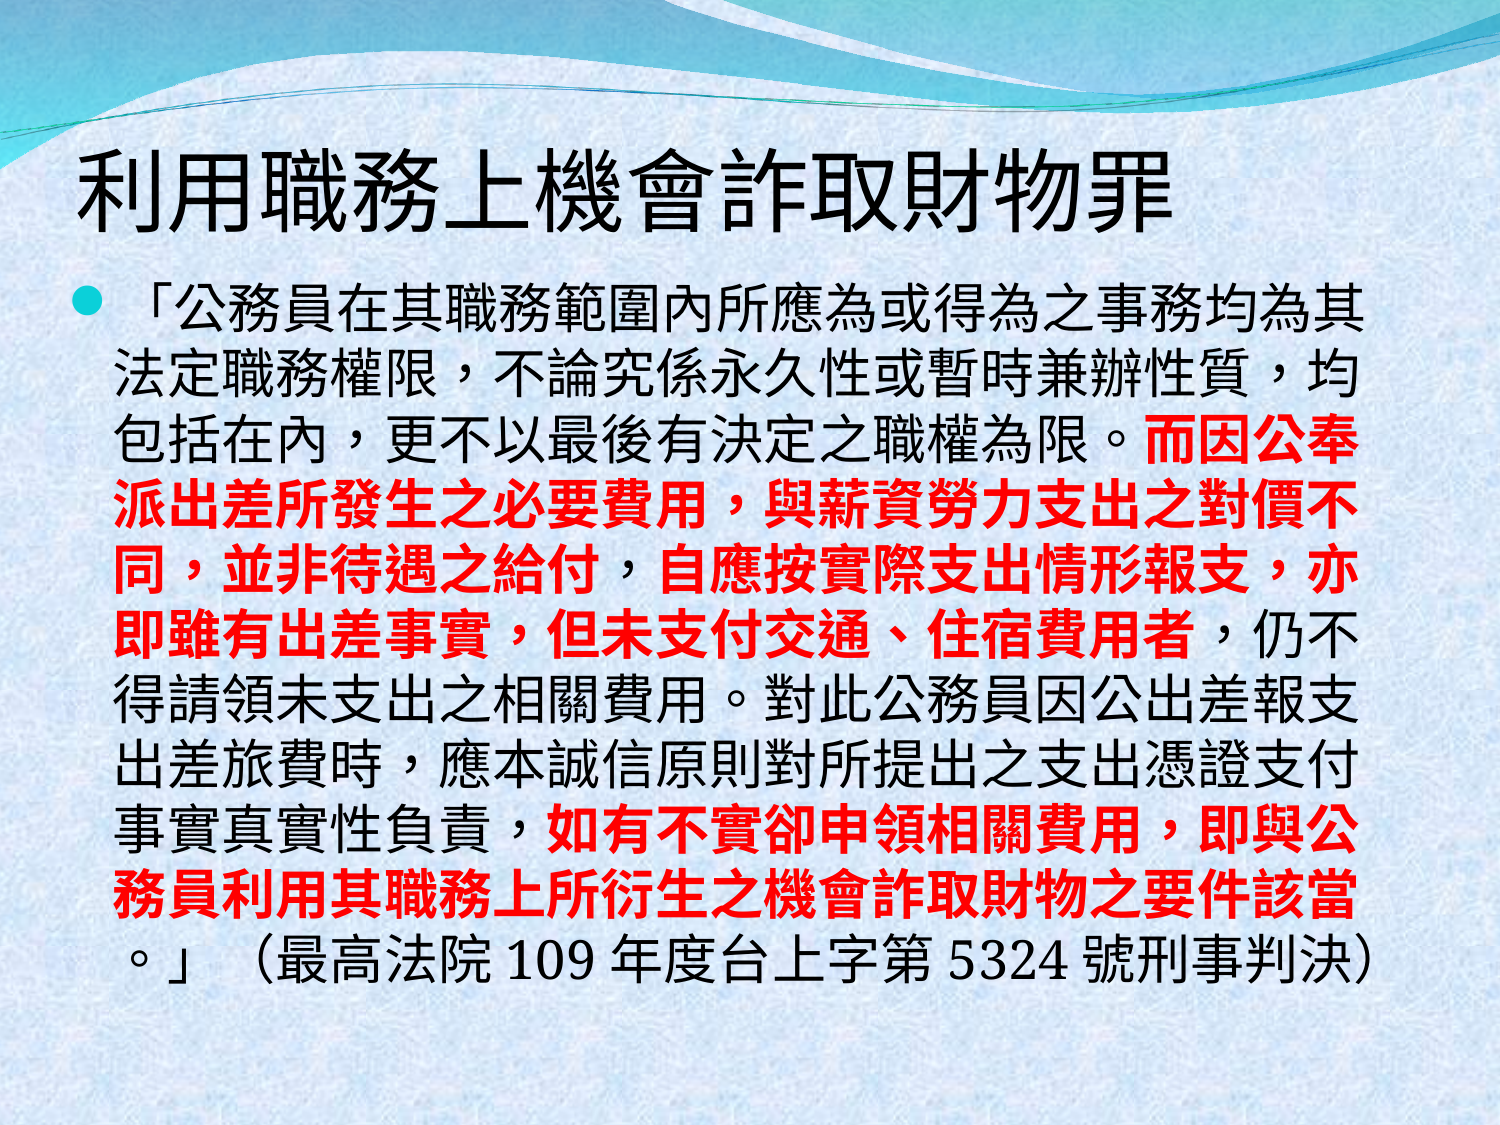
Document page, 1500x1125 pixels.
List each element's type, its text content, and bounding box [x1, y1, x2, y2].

list 「公務員在其職務範圍內所應為或得為之事務均為其法定職務權限，不論究係永久性或暫時兼辦性質，均包括在內，更不以最後有決定之職權為限。而因公奉派出差所發生之必要費用，與薪資勞力支出之對價不同，並非待遇之給付，自應按實際支出情形報支，亦即雖有出差事實，但未支付交通、住宿費用者，仍不得請領未支出之相關費用。對此公務員因公出差報支出差旅費時，應本誠信原則對所提出之支出憑證支付事實真實性負責，如有不實卻申領相關費用，即與公務員利用其職務上所衍生之機會詐取財物之要件該當。」（最高法院109年度台上字第5324號刑事判決） [53, 267, 1426, 1038]
title 利用職務上機會詐取財物罪 [75, 115, 1426, 244]
picture [0, 0, 1500, 1125]
